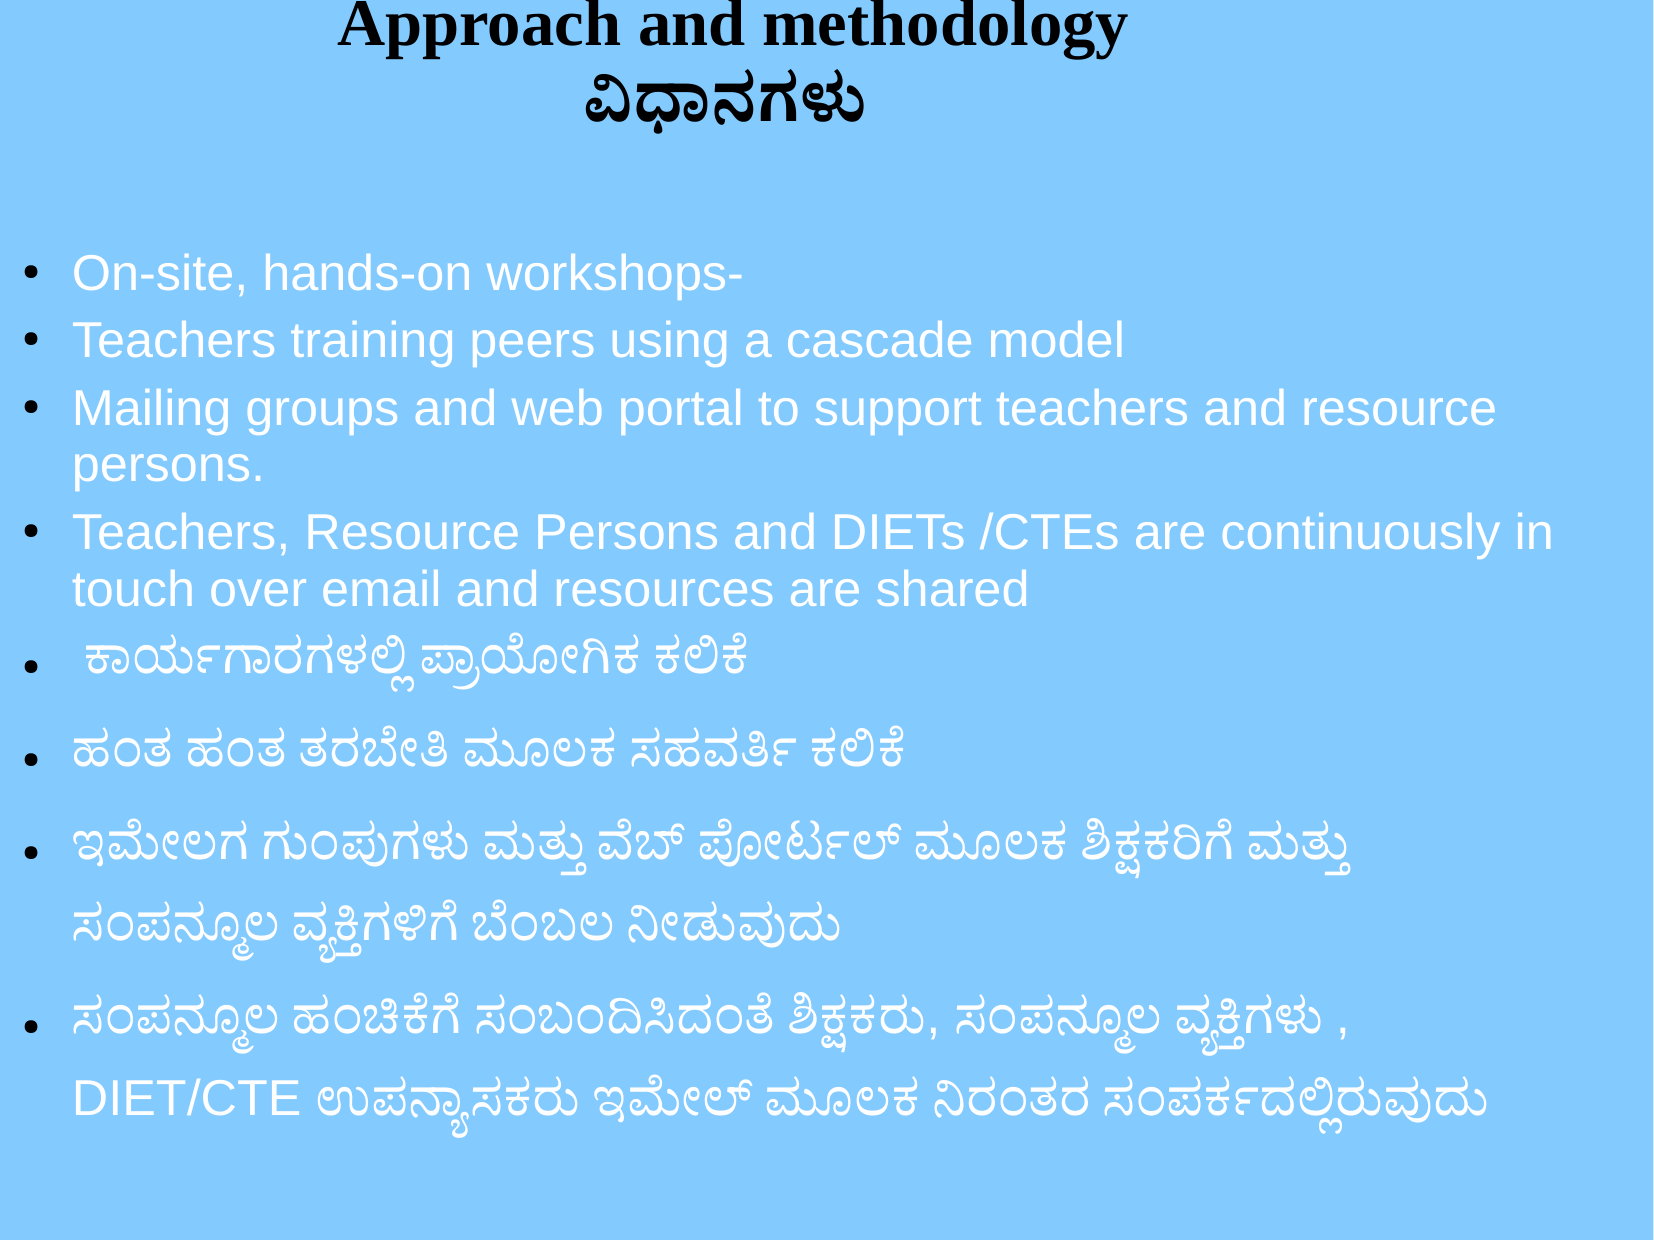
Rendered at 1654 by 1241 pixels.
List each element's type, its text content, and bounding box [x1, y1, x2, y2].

list On-site, hands-on workshops- Teachers training peers using a cascade model Mailing groups and web portal to support teachers and resource persons. Teachers, Resource Persons and DIETs /CTEs are continuously in touch over email and resources are shared ಕಾರ್ಯಗಾರಗಳಲ್ಲಿ ಪ್ರಾಯೋಗಿಕ ಕಲಿಕೆ ಹಂತ ಹಂತ ತರಬೇತಿ ಮೂಲಕ ಸಹವರ್ತಿ ಕಲಿಕೆ ಇಮೇಲಗ ಗುಂಪುಗಳು ಮತ್ತು ವೆಬ್ ಪೋರ್ಟಲ್ ಮೂಲಕ ಶಿಕ್ಷಕರಿಗೆ ಮತ್ತು ಸಂಪನ್ಮೂಲ ವ್ಯಕ್ತಿಗಳಿಗೆ ಬೆಂಬಲ ನೀಡುವುದು ಸಂಪನ್ಮೂಲ ಹಂಚಿಕೆಗೆ ಸಂಬಂದಿಸಿದಂತೆ ಶಿಕ್ಷಕರು, ಸಂಪನ್ಮೂಲ ವ್ಯಕ್ತಿಗಳು , DIET/CTE ಉಪನ್ಯಾಸಕರು ಇಮೇಲ್ ಮೂಲಕ ನಿರಂತರ ಸಂಪರ್ಕದಲ್ಲಿರುವುದು [5, 177, 1565, 1171]
title Approach and methodology ವಿಧಾನಗಳು [302, 0, 1165, 165]
